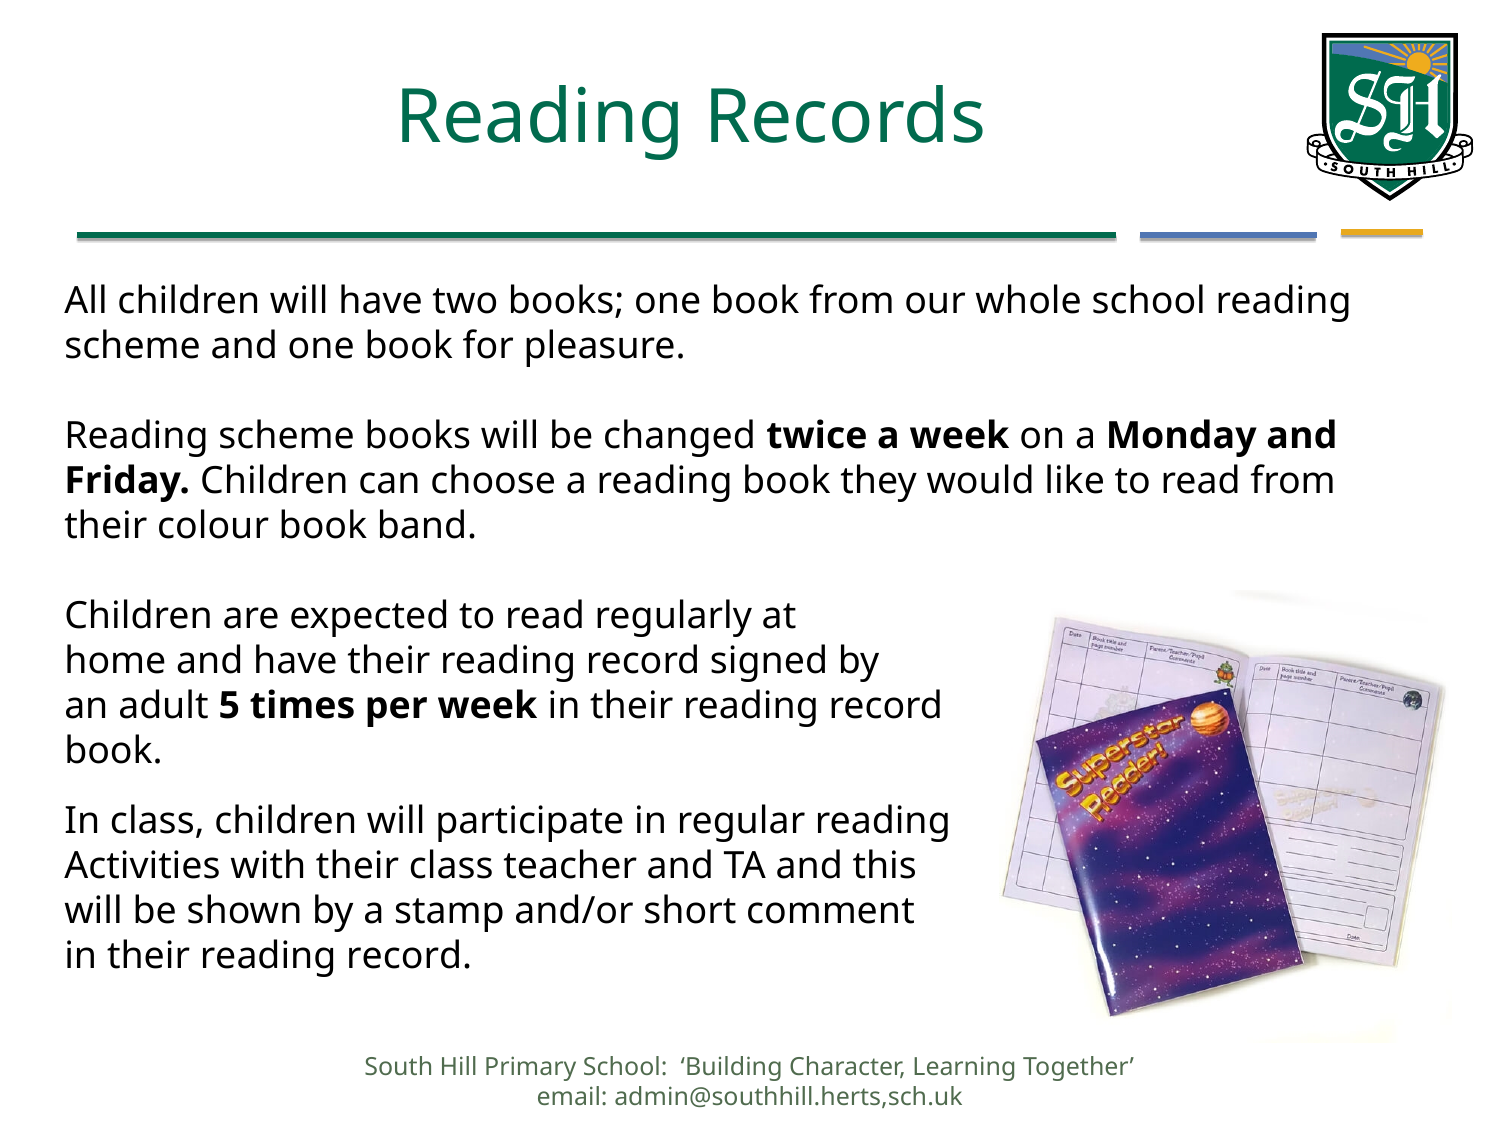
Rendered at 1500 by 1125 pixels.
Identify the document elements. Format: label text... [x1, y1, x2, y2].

picture [999, 591, 1452, 1043]
title Reading Records [76, 19, 1306, 207]
text_box All children will have two books; one book from our whole school reading scheme and one book for pleasure. Reading scheme books will be changed twice a week on a Monday and Friday. Children can choose a reading book they would like to read from their colour book band. Children are expected to read regularly at home and have their reading record signed by an adult 5 times per week in their reading record book. In class, children will participate in regular reading Activities with their class teacher and TA and this will be shown by a stamp and/or short comment in their reading record. [49, 223, 1384, 983]
text_box South Hill Primary School: ‘Building Character, Learning Together’ email: admin@southhill.herts,sch.uk [253, 1042, 1247, 1103]
